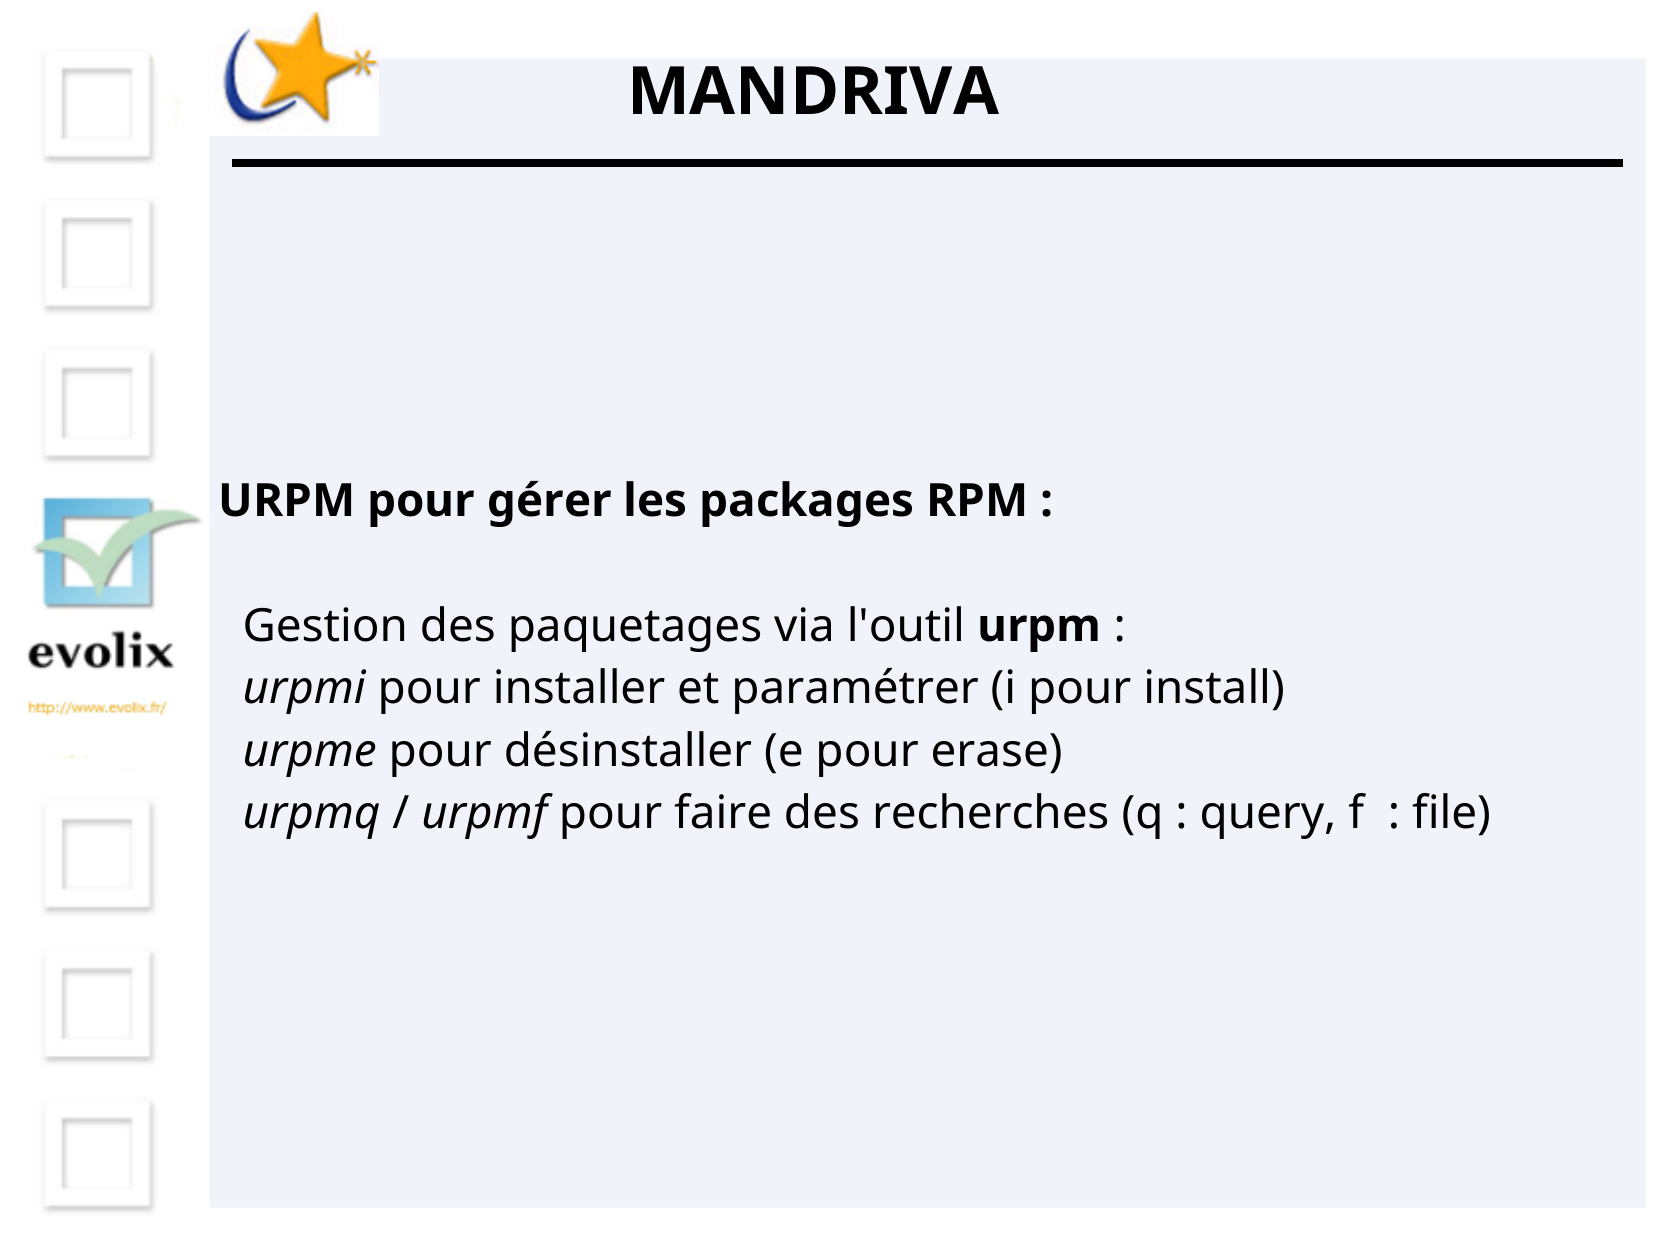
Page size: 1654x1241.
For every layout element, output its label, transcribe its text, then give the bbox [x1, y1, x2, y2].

picture [0, 49, 1654, 1218]
title MANDRIVA [22, 27, 1604, 151]
picture [204, 0, 379, 136]
subtitle URPM pour gérer les packages RPM : Gestion des paquetages via l'outil urpm : urpmi pour installer et paramétrer (i pour install) urpme pour désinstaller (e pour erase) urpmq / urpmf pour faire des recherches (q : query, f : file) [183, 199, 1539, 1173]
